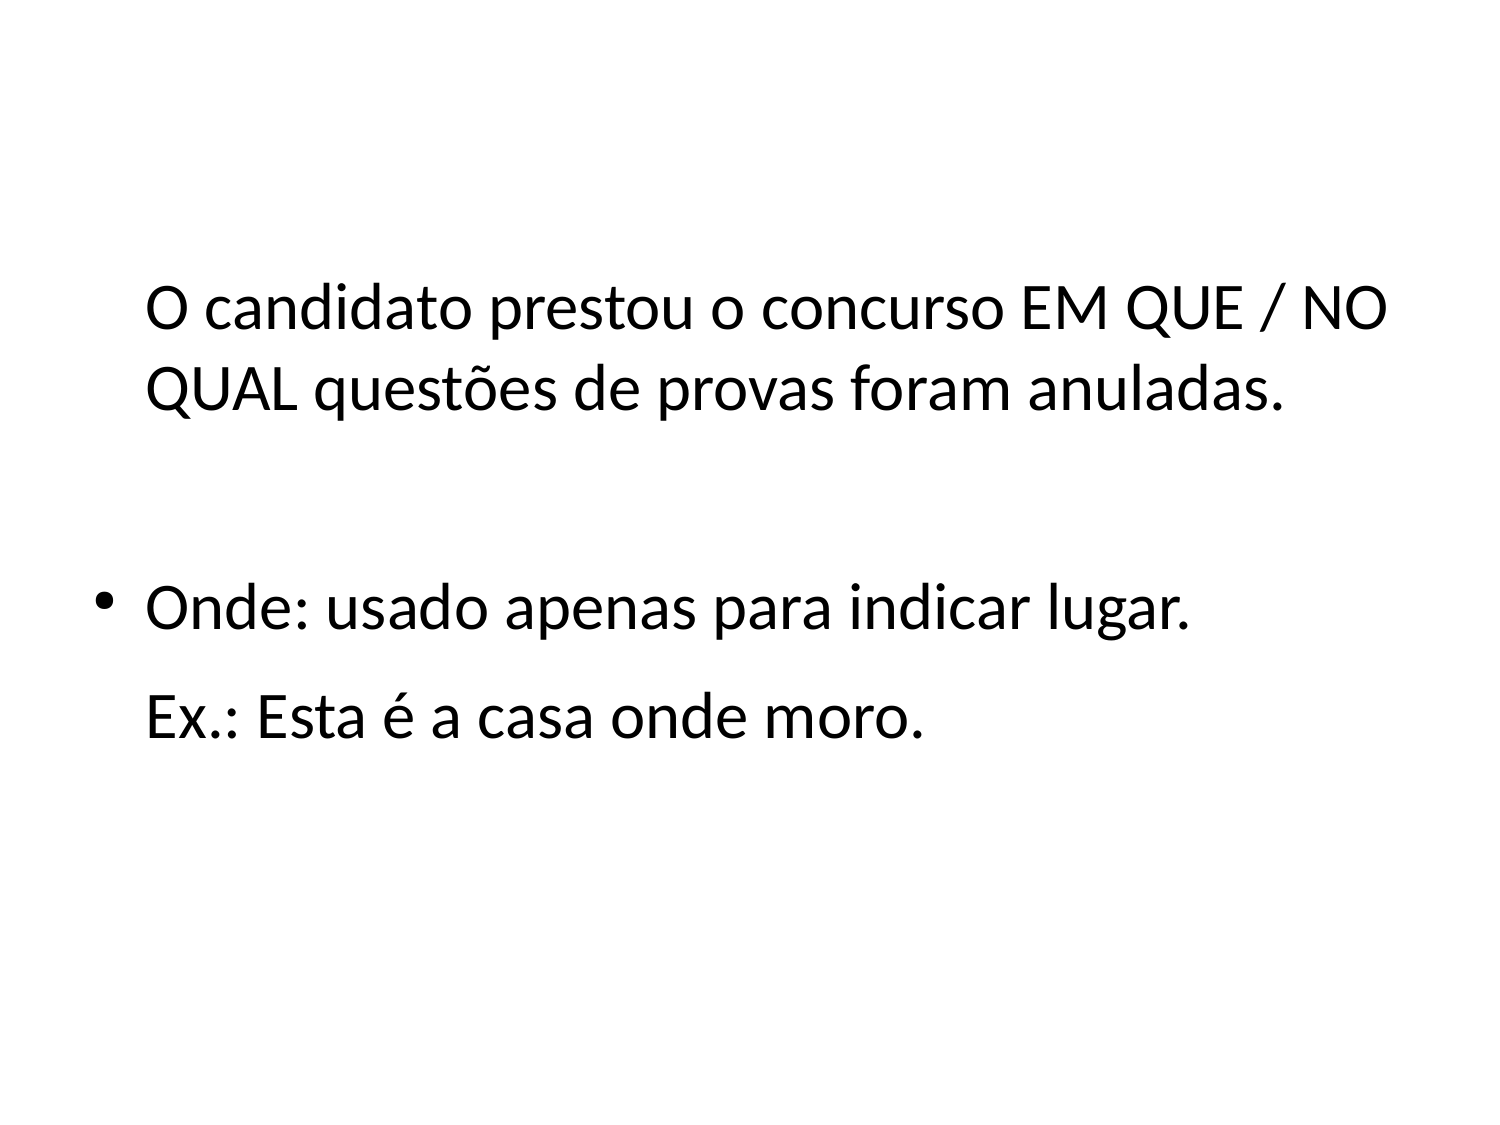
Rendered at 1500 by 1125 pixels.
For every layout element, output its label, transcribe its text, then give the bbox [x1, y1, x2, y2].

list O candidato prestou o concurso EM QUE / NO QUAL questões de provas foram anuladas. Onde: usado apenas para indicar lugar. Ex.: Esta é a casa onde moro. [75, 263, 1425, 916]
